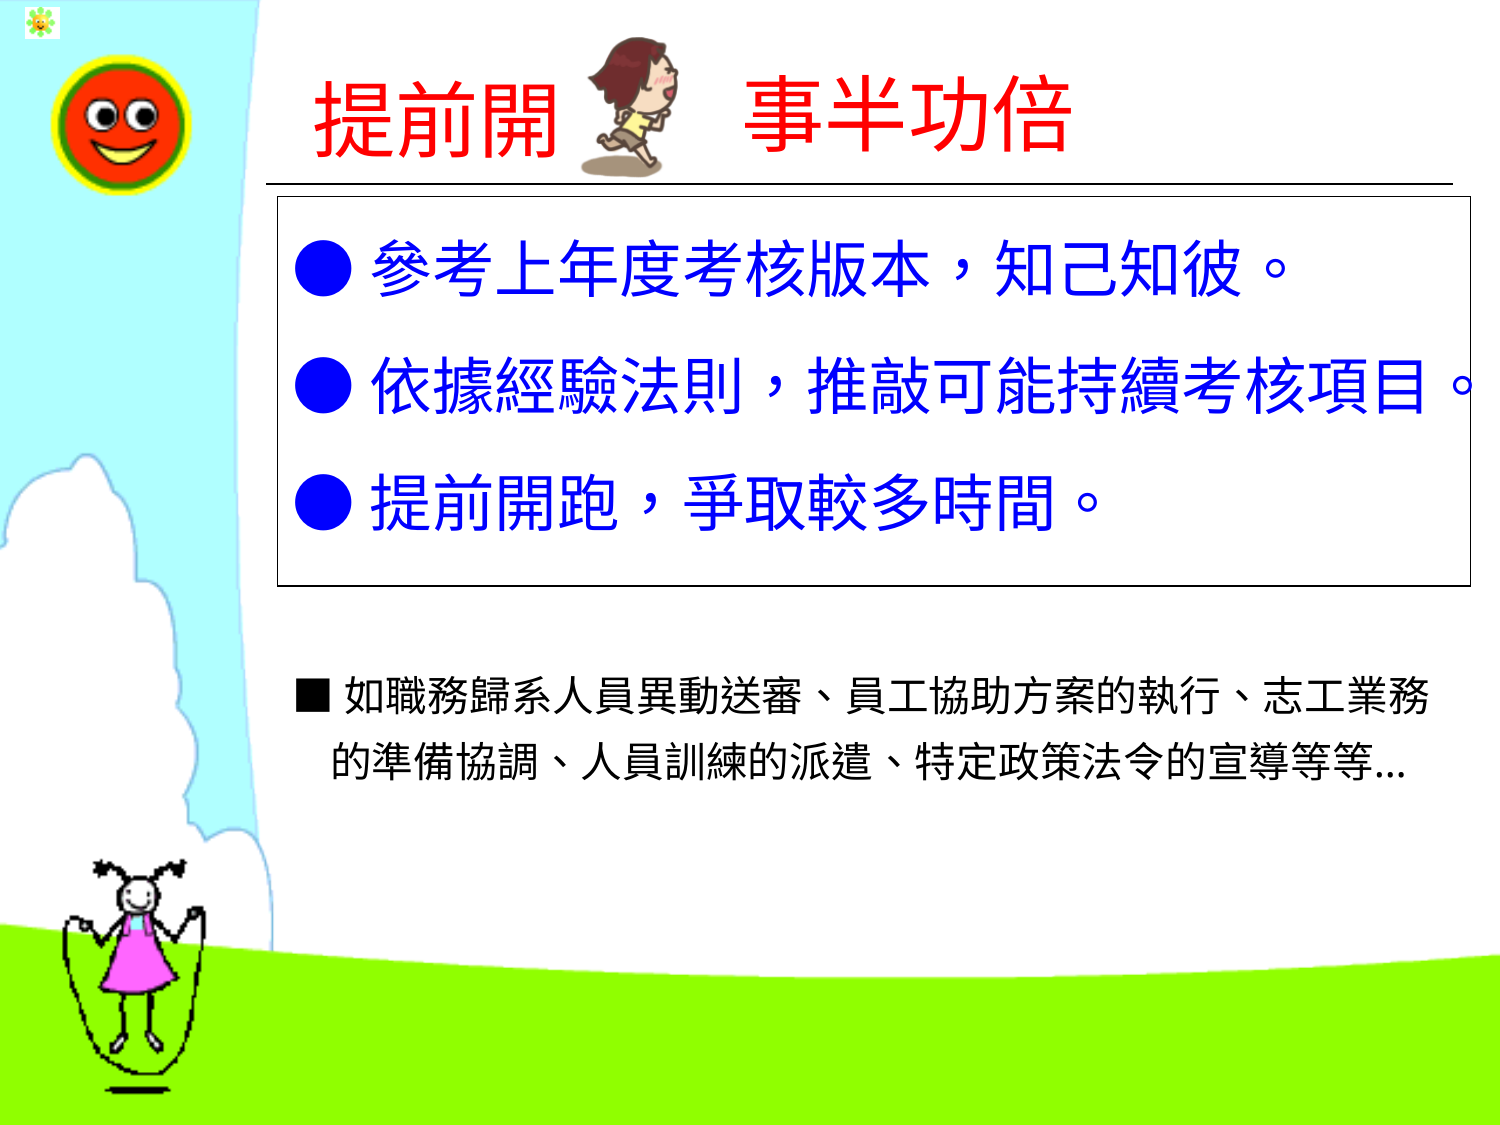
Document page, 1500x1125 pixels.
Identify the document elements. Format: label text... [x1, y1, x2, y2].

text_box 事半功倍 [726, 54, 1090, 171]
picture [0, 0, 1500, 1125]
text_box ■如職務歸系人員異動送審、員工協助方案的執行、志工業務 的準備協調、人員訓練的派遣、特定政策法令的宣導等等… [277, 647, 1459, 793]
text_box ●參考上年度考核版本，知己知彼。 ●依據經驗法則，推敲可能持續考核項目。 ●提前開跑，爭取較多時間。 [278, 196, 1471, 586]
text_box 提前開 [147, 53, 726, 182]
